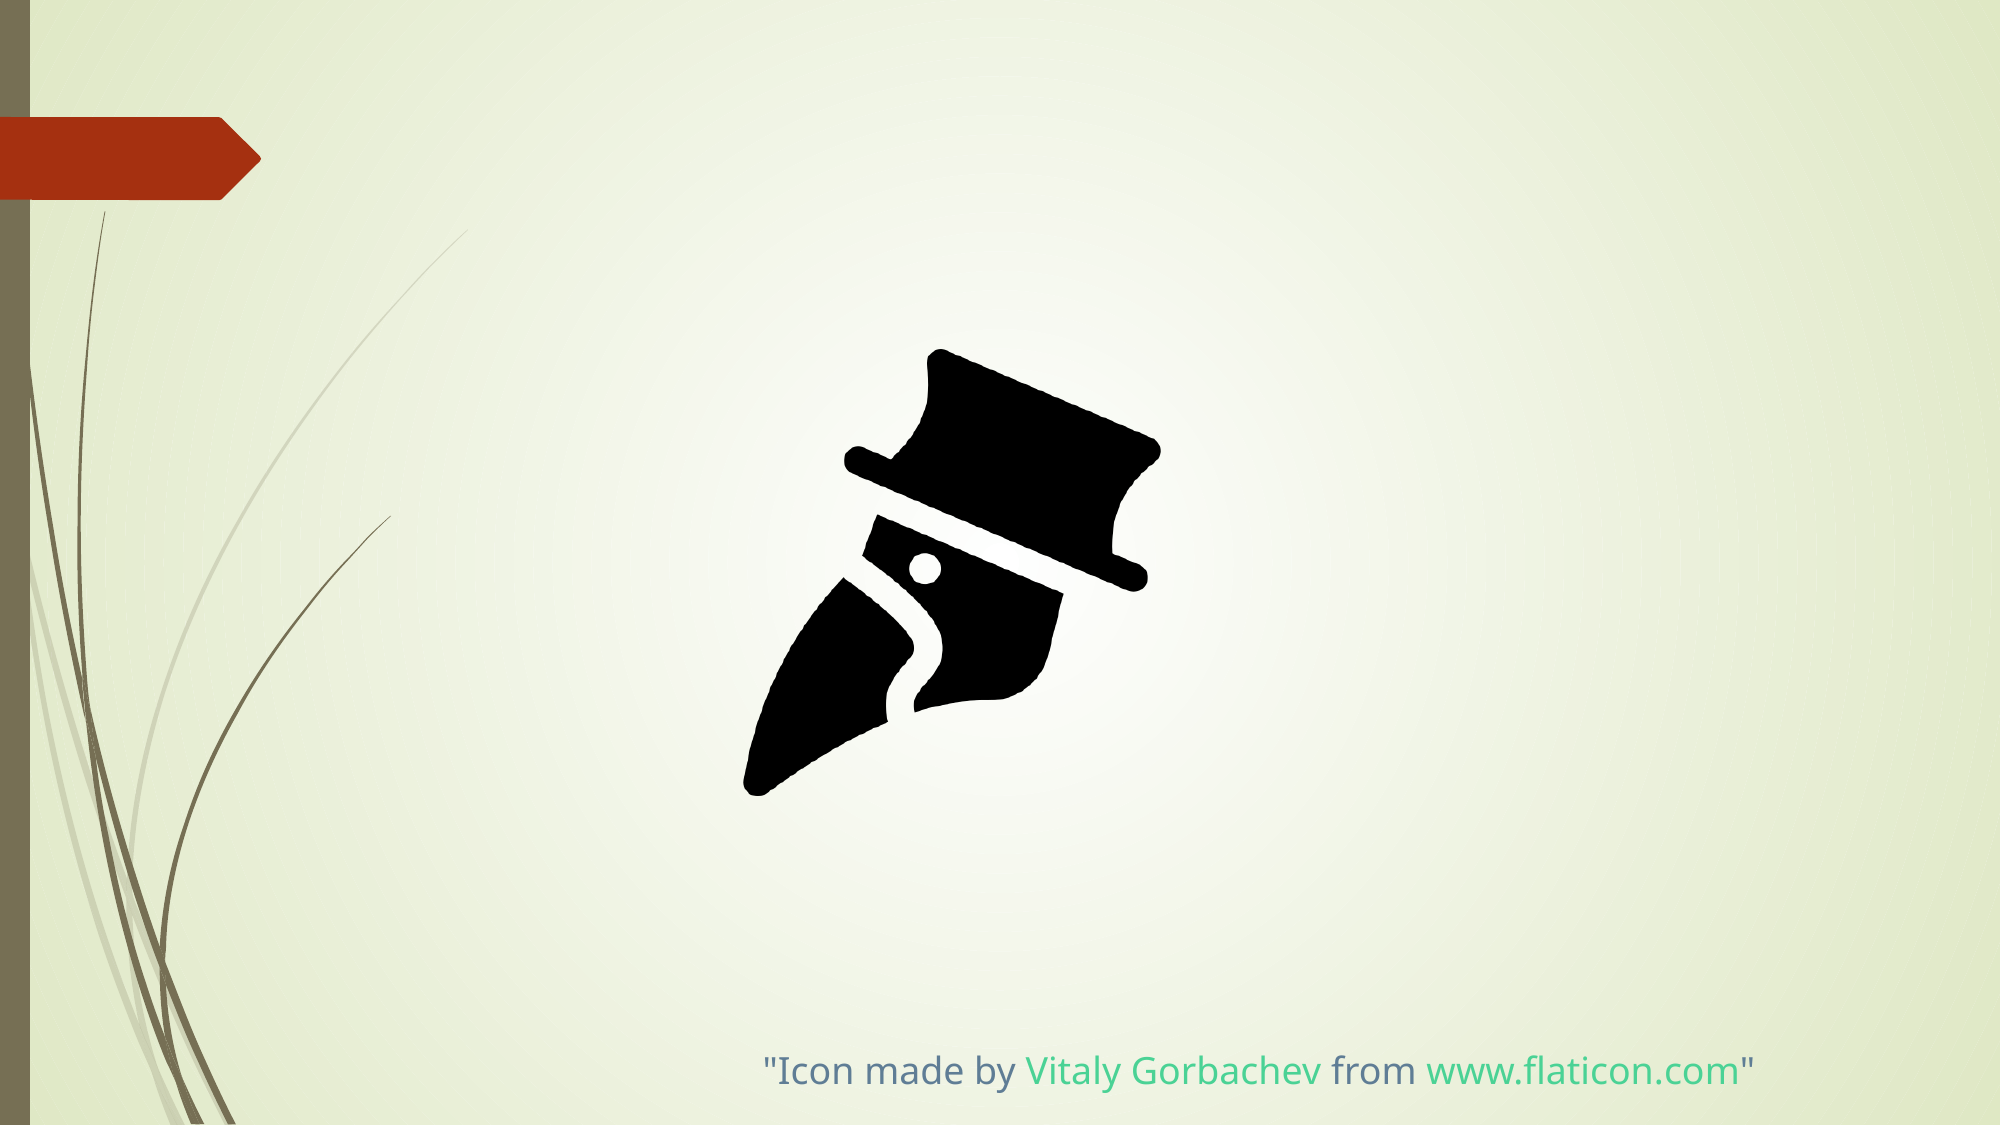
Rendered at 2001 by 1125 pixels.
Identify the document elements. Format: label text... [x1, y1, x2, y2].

picture [728, 349, 1175, 796]
text_box "Icon made by Vitaly Gorbachev from www.flaticon.com" [748, 1039, 1770, 1105]
list [424, 350, 1888, 970]
